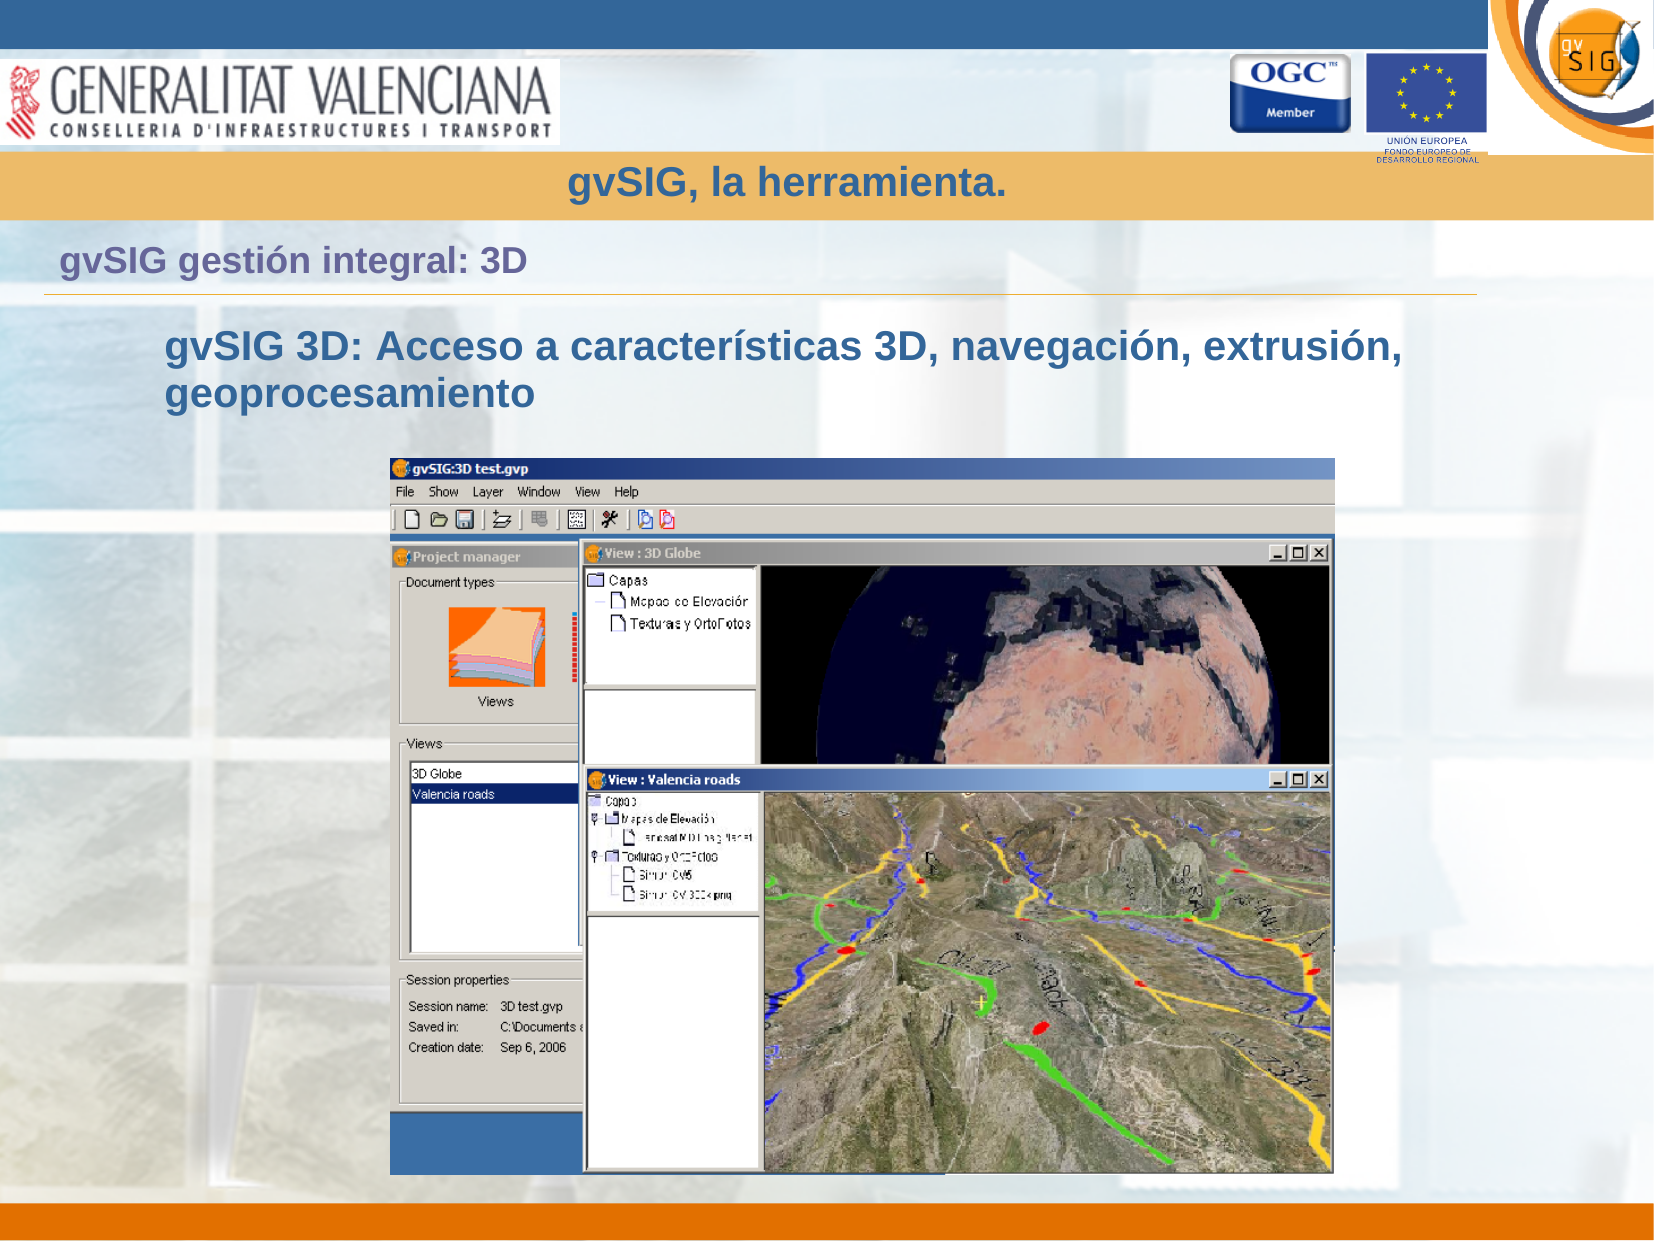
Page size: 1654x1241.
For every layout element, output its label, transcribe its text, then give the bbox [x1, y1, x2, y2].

picture [1230, 54, 1351, 133]
text_box gvSIG 3D: Acceso a características 3D, navegación, extrusión, geoprocesamiento [149, 315, 1574, 438]
picture [390, 458, 1335, 1176]
text_box gvSIG gestión integral: 3D [44, 231, 761, 303]
text_box gvSIG, la herramienta. [0, 151, 1575, 228]
picture [1364, 0, 1654, 155]
picture [0, 59, 560, 145]
